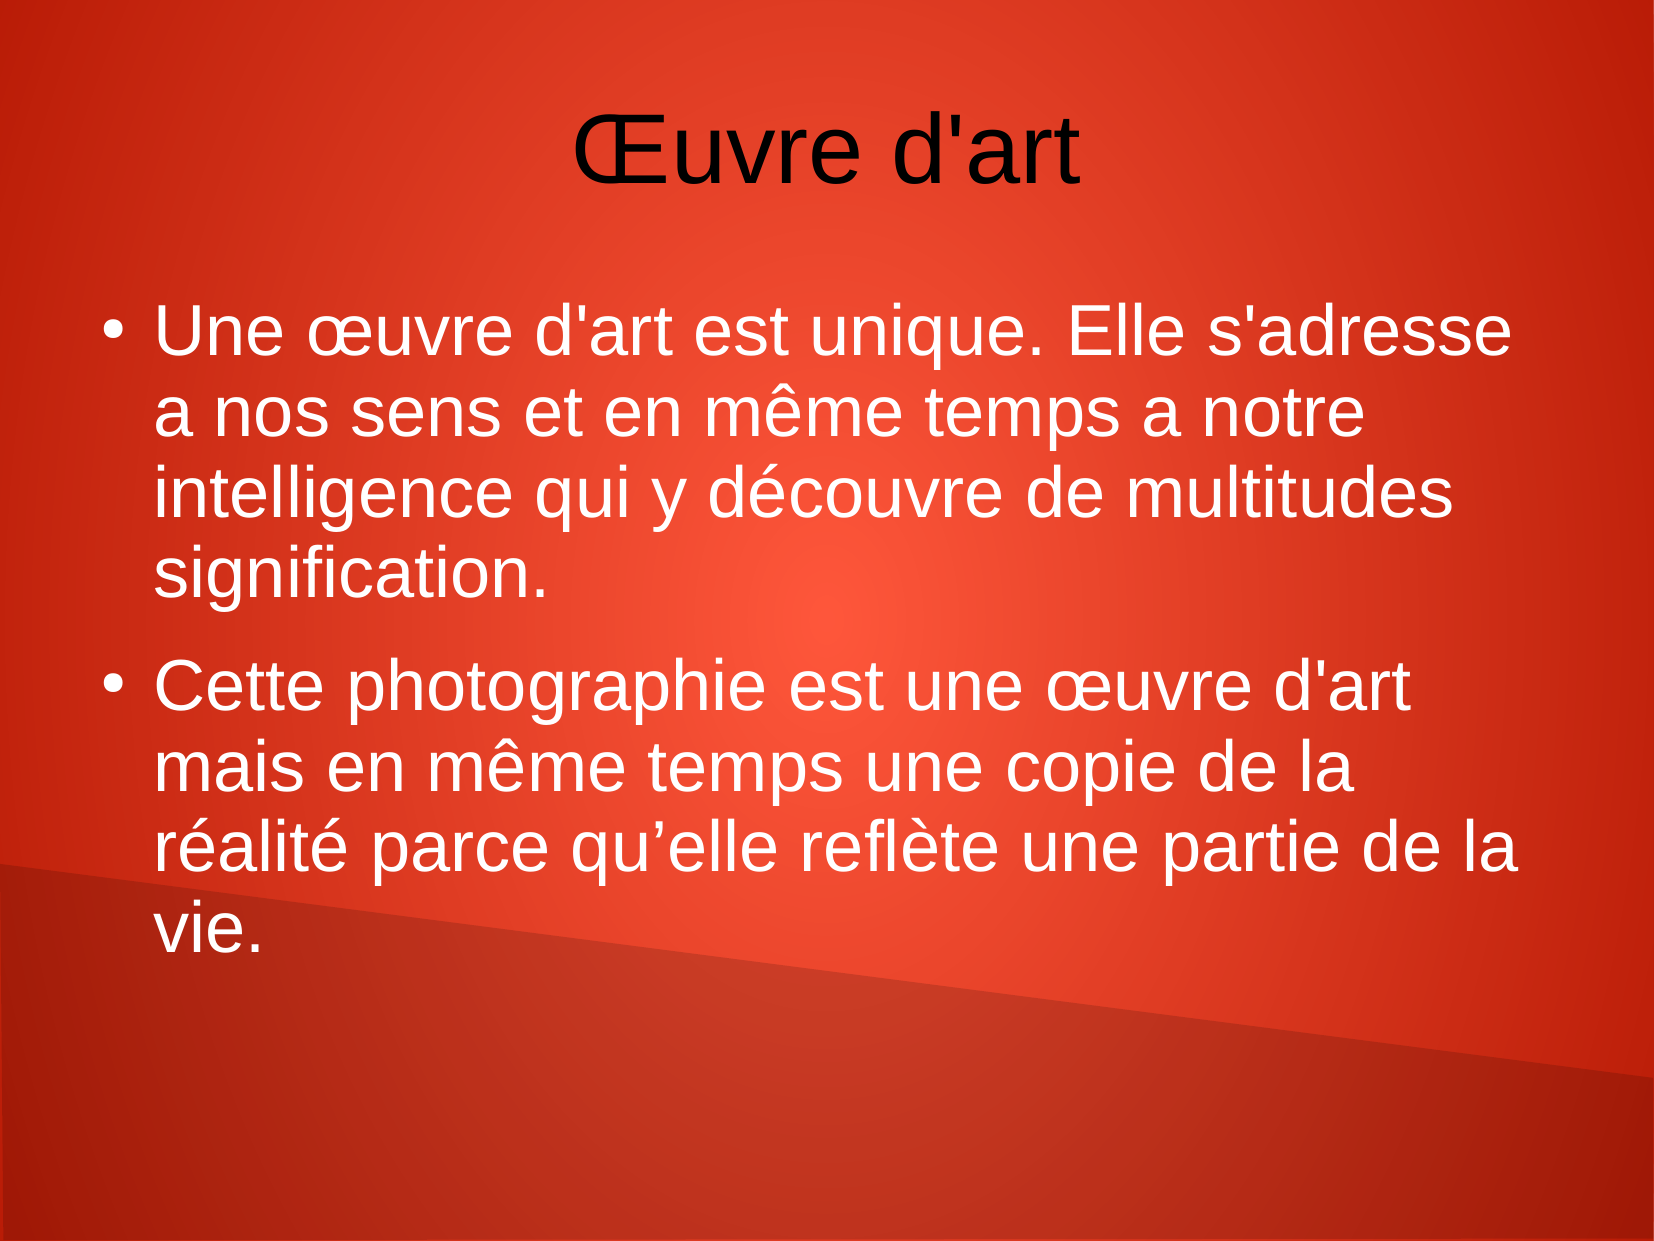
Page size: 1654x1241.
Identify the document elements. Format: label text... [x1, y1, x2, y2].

list Une œuvre d'art est unique. Elle s'adresse a nos sens et en même temps a notre intelligence qui y découvre de multitudes signification. Cette photographie est une œuvre d'art mais en même temps une copie de la réalité parce qu’elle reflète une partie de la vie. [82, 290, 1571, 1010]
title Œuvre d'art [82, 47, 1571, 252]
